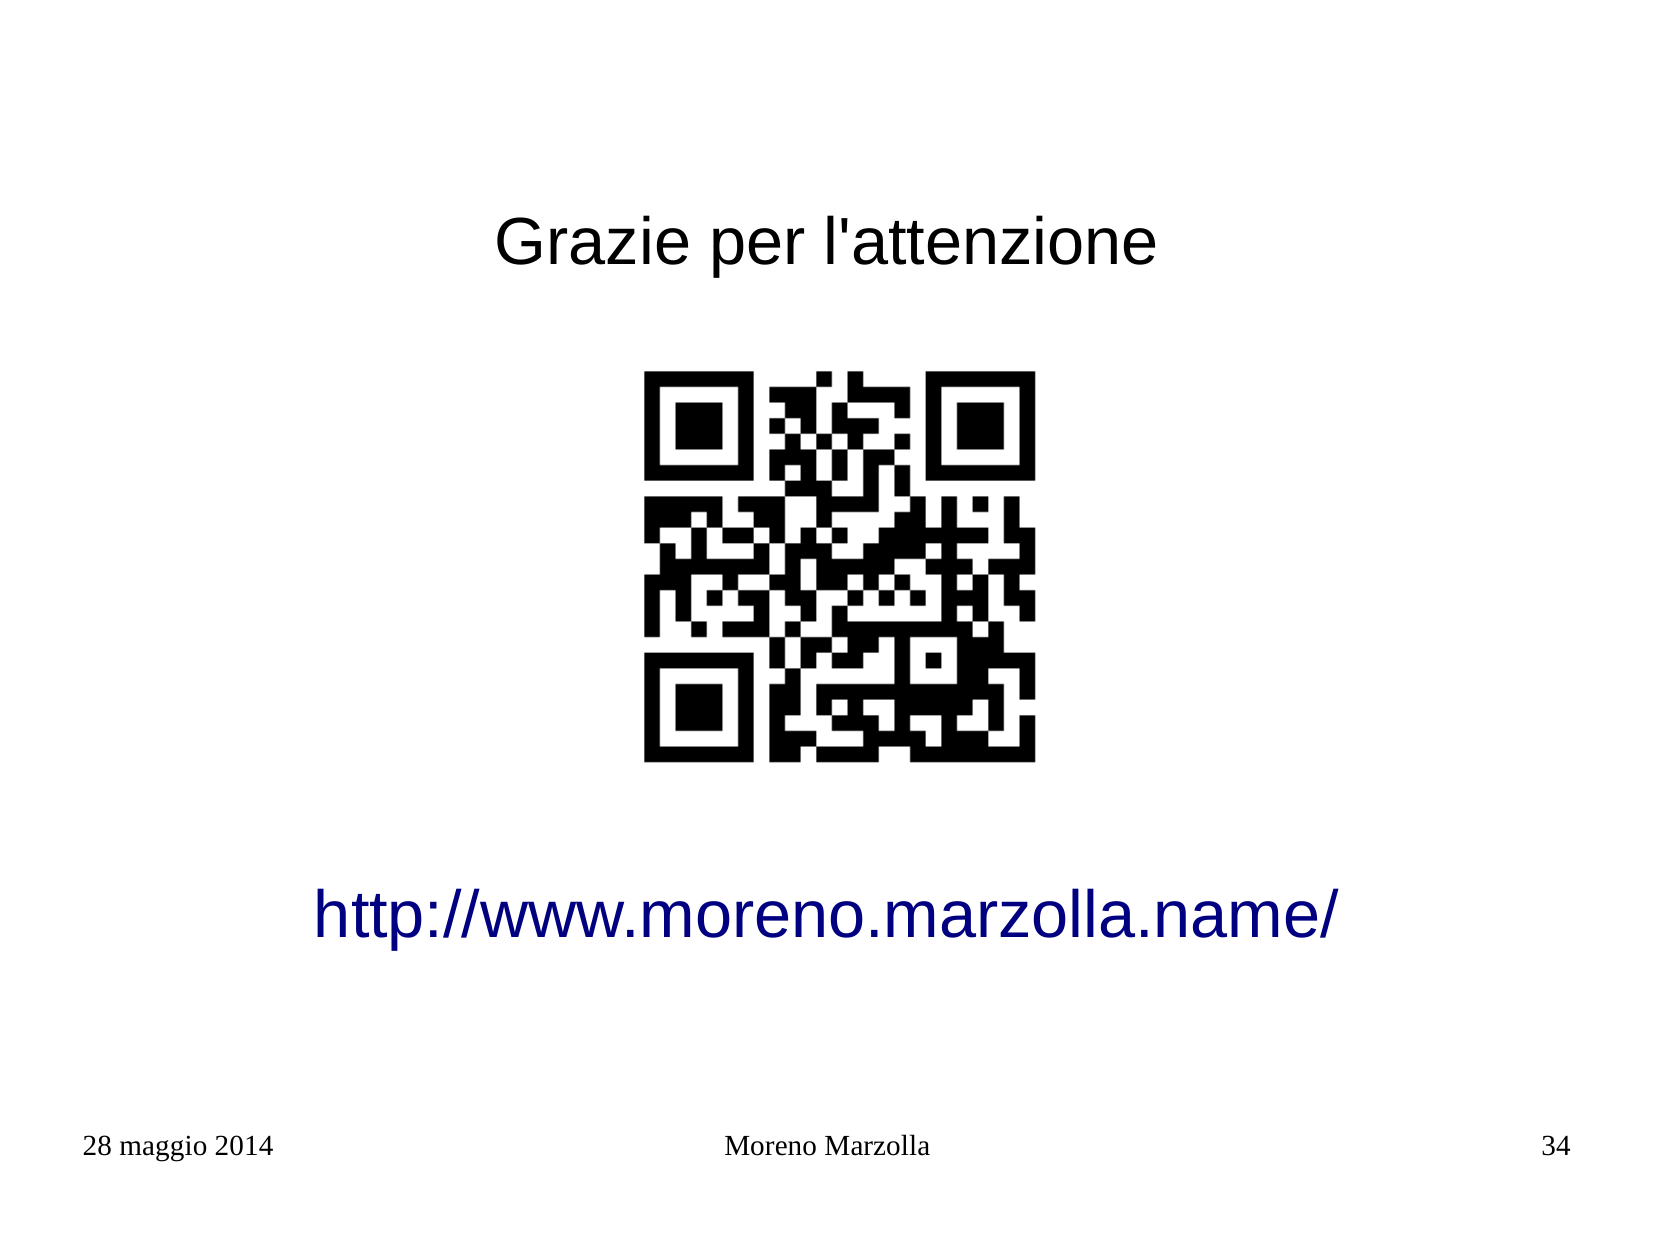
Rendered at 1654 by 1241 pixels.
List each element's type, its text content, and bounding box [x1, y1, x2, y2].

subtitle Grazie per l'attenzione http://www.moreno.marzolla.name/ [82, 49, 1571, 1107]
picture [582, 309, 1098, 826]
